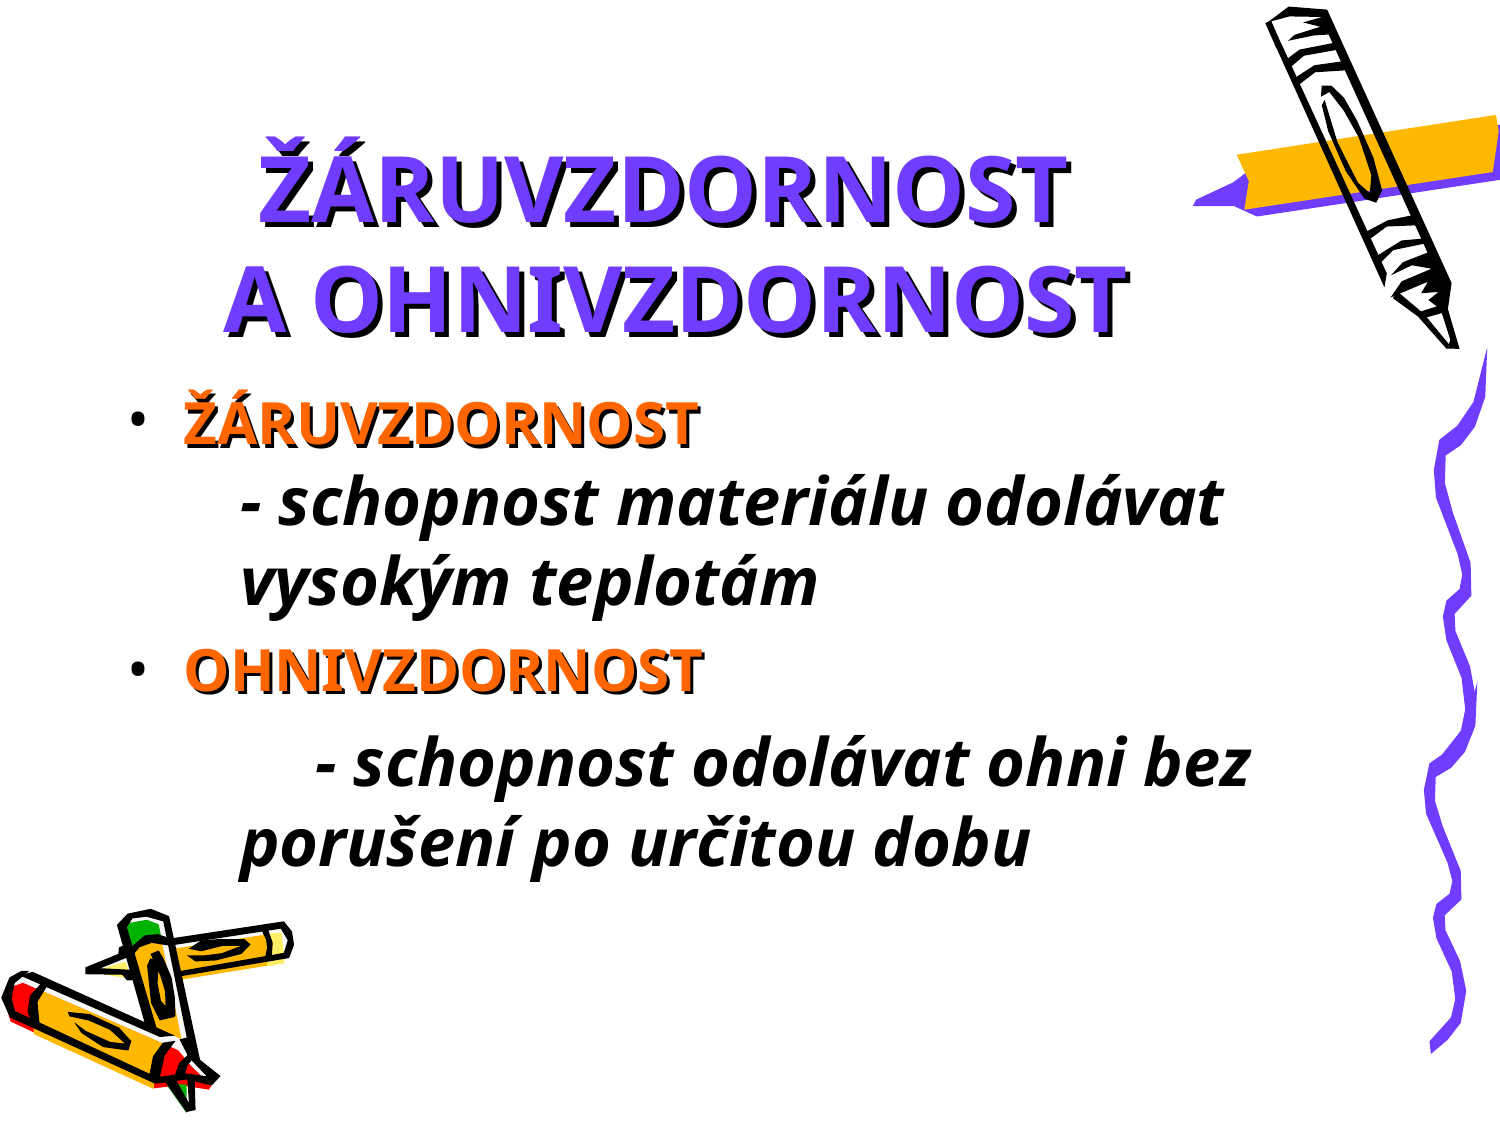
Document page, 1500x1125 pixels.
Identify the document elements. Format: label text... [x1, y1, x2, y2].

title ŽÁRUVZDORNOST A OHNIVZDORNOST [112, 95, 1240, 359]
list ŽÁRUVZDORNOST - schopnost materiálu odolávat vysokým teplotám OHNIVZDORNOST - schopnost odolávat ohni bez porušení po určitou dobu [112, 370, 1375, 905]
